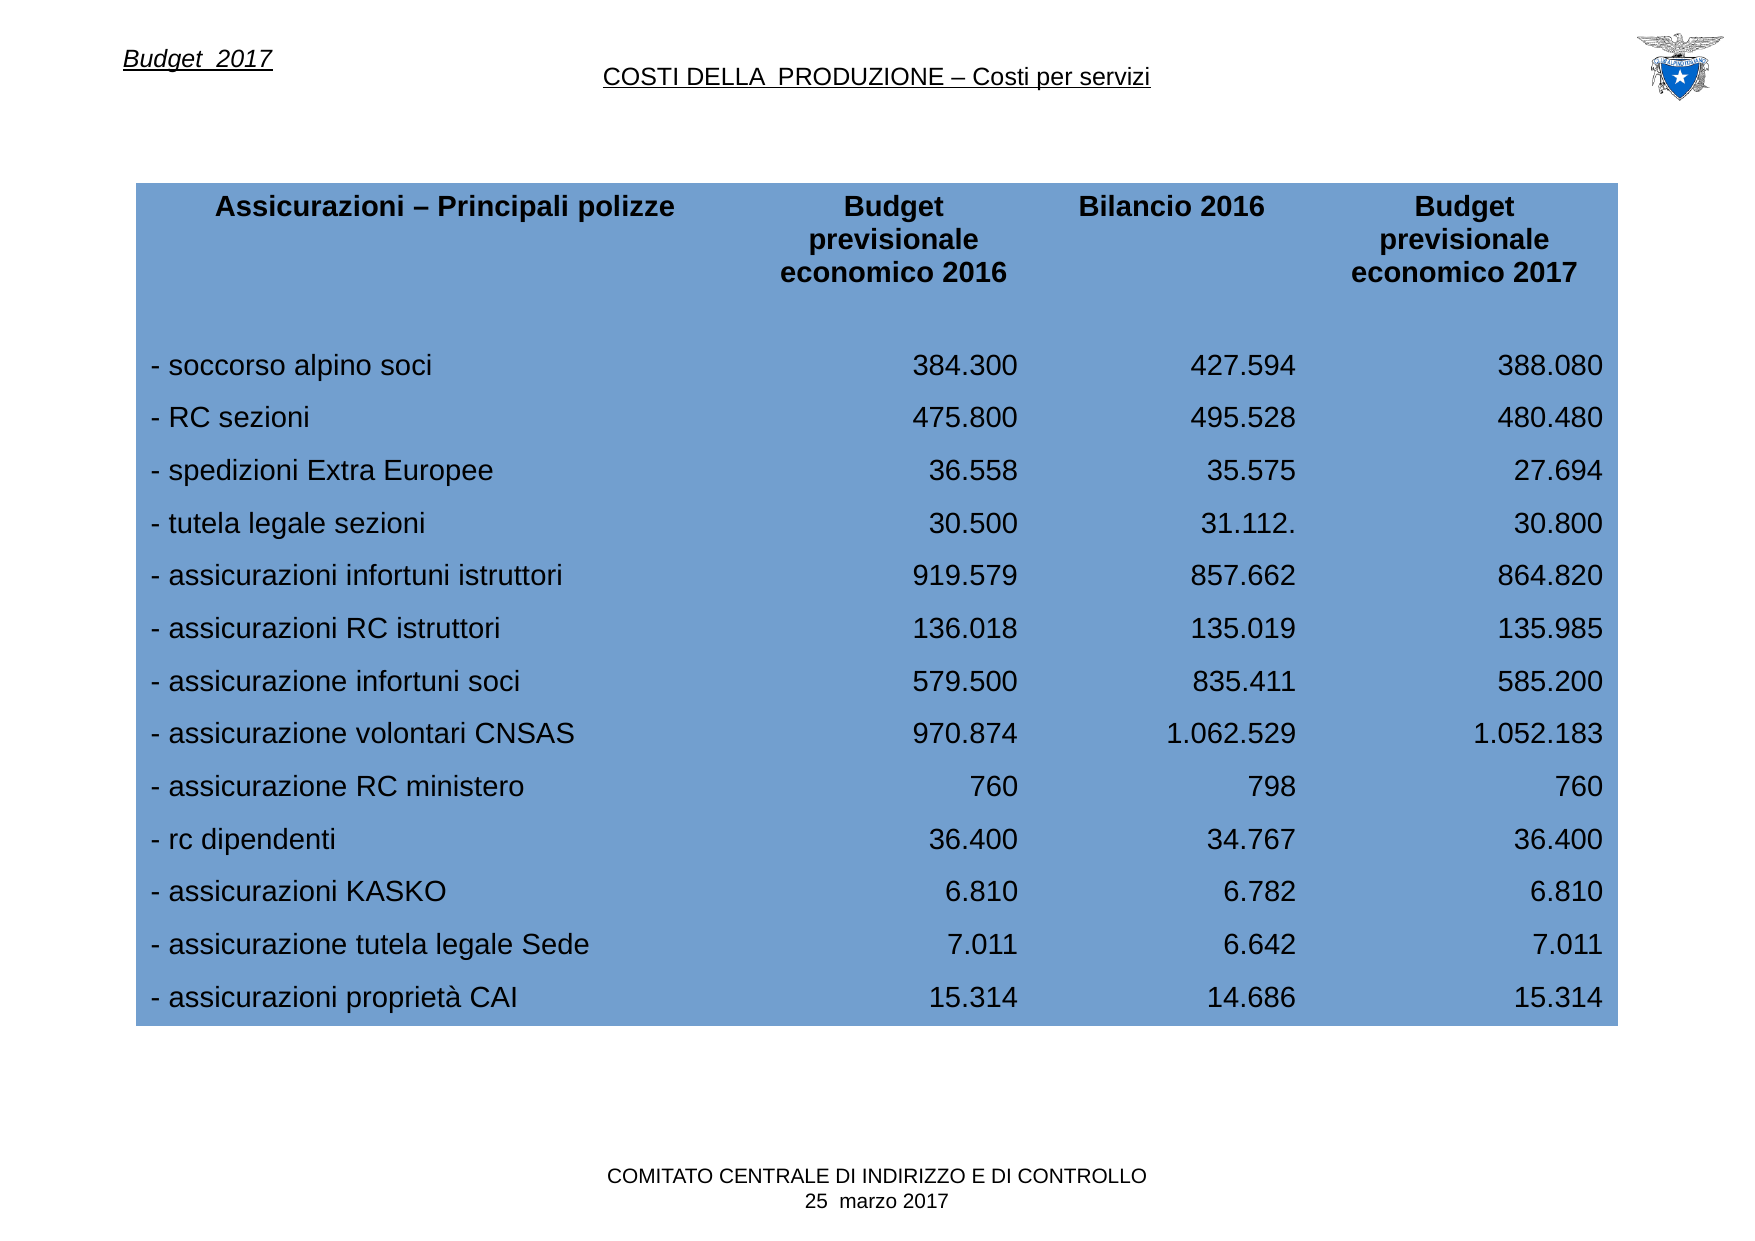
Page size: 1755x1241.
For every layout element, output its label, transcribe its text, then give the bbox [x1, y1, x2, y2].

table_cell 495.528 [1033, 394, 1311, 446]
table_cell 30.800 [1311, 499, 1618, 552]
table_cell 36.400 [1311, 815, 1618, 868]
table_cell 6.642 [1033, 921, 1311, 973]
table_cell - assicurazioni proprietà CAI [136, 973, 755, 1026]
table_cell - assicurazione volontari CNSAS [136, 710, 755, 763]
table_cell 6.782 [1033, 868, 1311, 921]
table_cell - assicurazioni infortuni istruttori [136, 552, 755, 604]
table_cell 585.200 [1311, 657, 1618, 710]
table_cell 919.579 [755, 552, 1033, 604]
table_cell 31.112. [1033, 499, 1311, 552]
table_cell 7.011 [1311, 921, 1618, 973]
table_cell 970.874 [755, 710, 1033, 763]
text_box COMITATO CENTRALE DI INDIRIZZO E DI CONTROLLO 25 marzo 2017 [392, 1154, 1362, 1222]
table_cell 6.810 [1311, 868, 1618, 921]
table_cell - assicurazioni RC istruttori [136, 604, 755, 657]
table_cell 388.080 [1311, 341, 1618, 394]
table_header Bilancio 2016 [1033, 183, 1311, 341]
table_header Assicurazioni – Principali polizze [136, 183, 755, 341]
table_cell - soccorso alpino soci [136, 341, 755, 394]
table_cell 135.019 [1033, 604, 1311, 657]
table_cell - assicurazione RC ministero [136, 763, 755, 815]
table_cell 760 [1311, 763, 1618, 815]
table_cell - assicurazione tutela legale Sede [136, 921, 755, 973]
table_cell 15.314 [1311, 973, 1618, 1026]
table_cell 136.018 [755, 604, 1033, 657]
table_cell 34.767 [1033, 815, 1311, 868]
table_cell 1.052.183 [1311, 710, 1618, 763]
table_cell 427.594 [1033, 341, 1311, 394]
table_cell 384.300 [755, 341, 1033, 394]
table_cell 6.810 [755, 868, 1033, 921]
table_cell 15.314 [755, 973, 1033, 1026]
text_box Budget 2017 [50, 35, 346, 82]
table_cell 857.662 [1033, 552, 1311, 604]
table_cell 579.500 [755, 657, 1033, 710]
table_cell 7.011 [755, 921, 1033, 973]
table_cell 36.400 [755, 815, 1033, 868]
table_cell 27.694 [1311, 446, 1618, 499]
table_cell - rc dipendenti [136, 815, 755, 868]
picture [1633, 29, 1728, 108]
table_cell 798 [1033, 763, 1311, 815]
table_cell - spedizioni Extra Europee [136, 446, 755, 499]
text_box COSTI DELLA PRODUZIONE – Costi per servizi [292, 53, 1462, 98]
table_cell 35.575 [1033, 446, 1311, 499]
table_header Budget previsionale economico 2017 [1311, 183, 1618, 341]
table_cell 864.820 [1311, 552, 1618, 604]
table_cell - RC sezioni [136, 394, 755, 446]
table_cell 480.480 [1311, 394, 1618, 446]
table_cell - assicurazione infortuni soci [136, 657, 755, 710]
table_header Budget previsionale economico 2016 [755, 183, 1033, 341]
table_cell 835.411 [1033, 657, 1311, 710]
table_cell 14.686 [1033, 973, 1311, 1026]
table_cell - assicurazioni KASKO [136, 868, 755, 921]
table_cell - tutela legale sezioni [136, 499, 755, 552]
table_cell 1.062.529 [1033, 710, 1311, 763]
table_cell 475.800 [755, 394, 1033, 446]
table_cell 36.558 [755, 446, 1033, 499]
table_cell 135.985 [1311, 604, 1618, 657]
table_cell 760 [755, 763, 1033, 815]
table_cell 30.500 [755, 499, 1033, 552]
